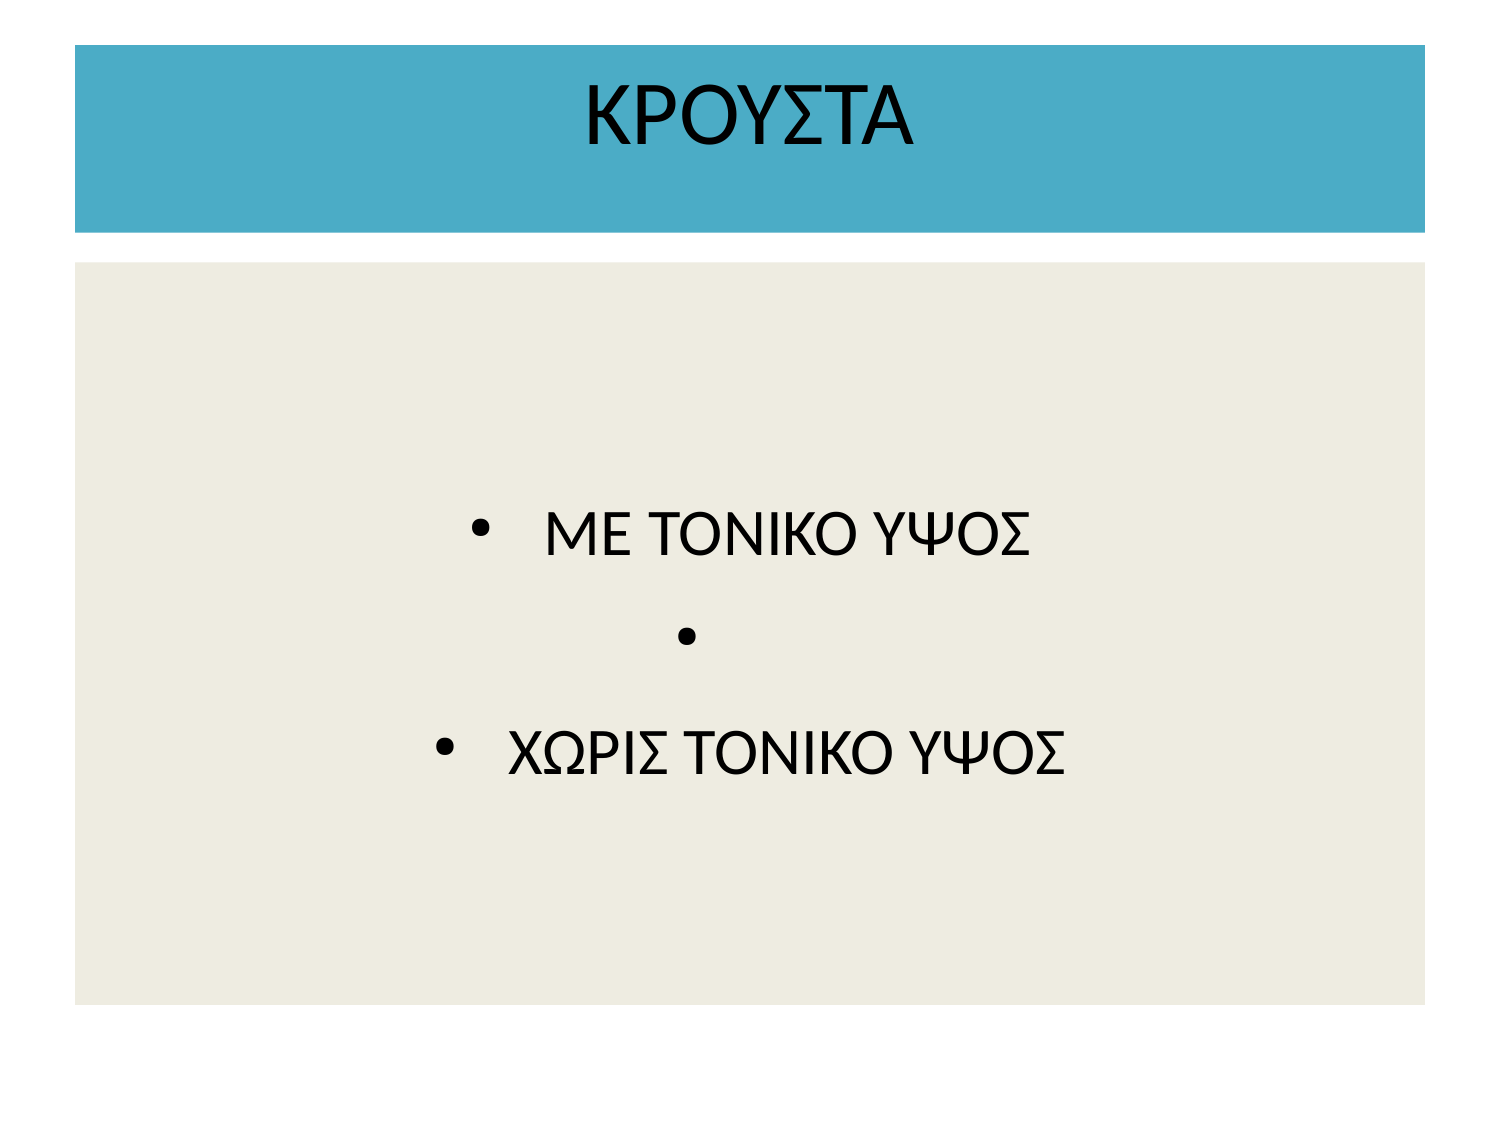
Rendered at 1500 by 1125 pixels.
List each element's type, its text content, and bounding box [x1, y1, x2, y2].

title ΚΡΟΥΣΤΑ [75, 45, 1425, 233]
list ΜΕ ΤΟΝΙΚΟ ΥΨΟΣ ΧΩΡΙΣ ΤΟΝΙΚΟ ΥΨΟΣ [75, 262, 1425, 1005]
